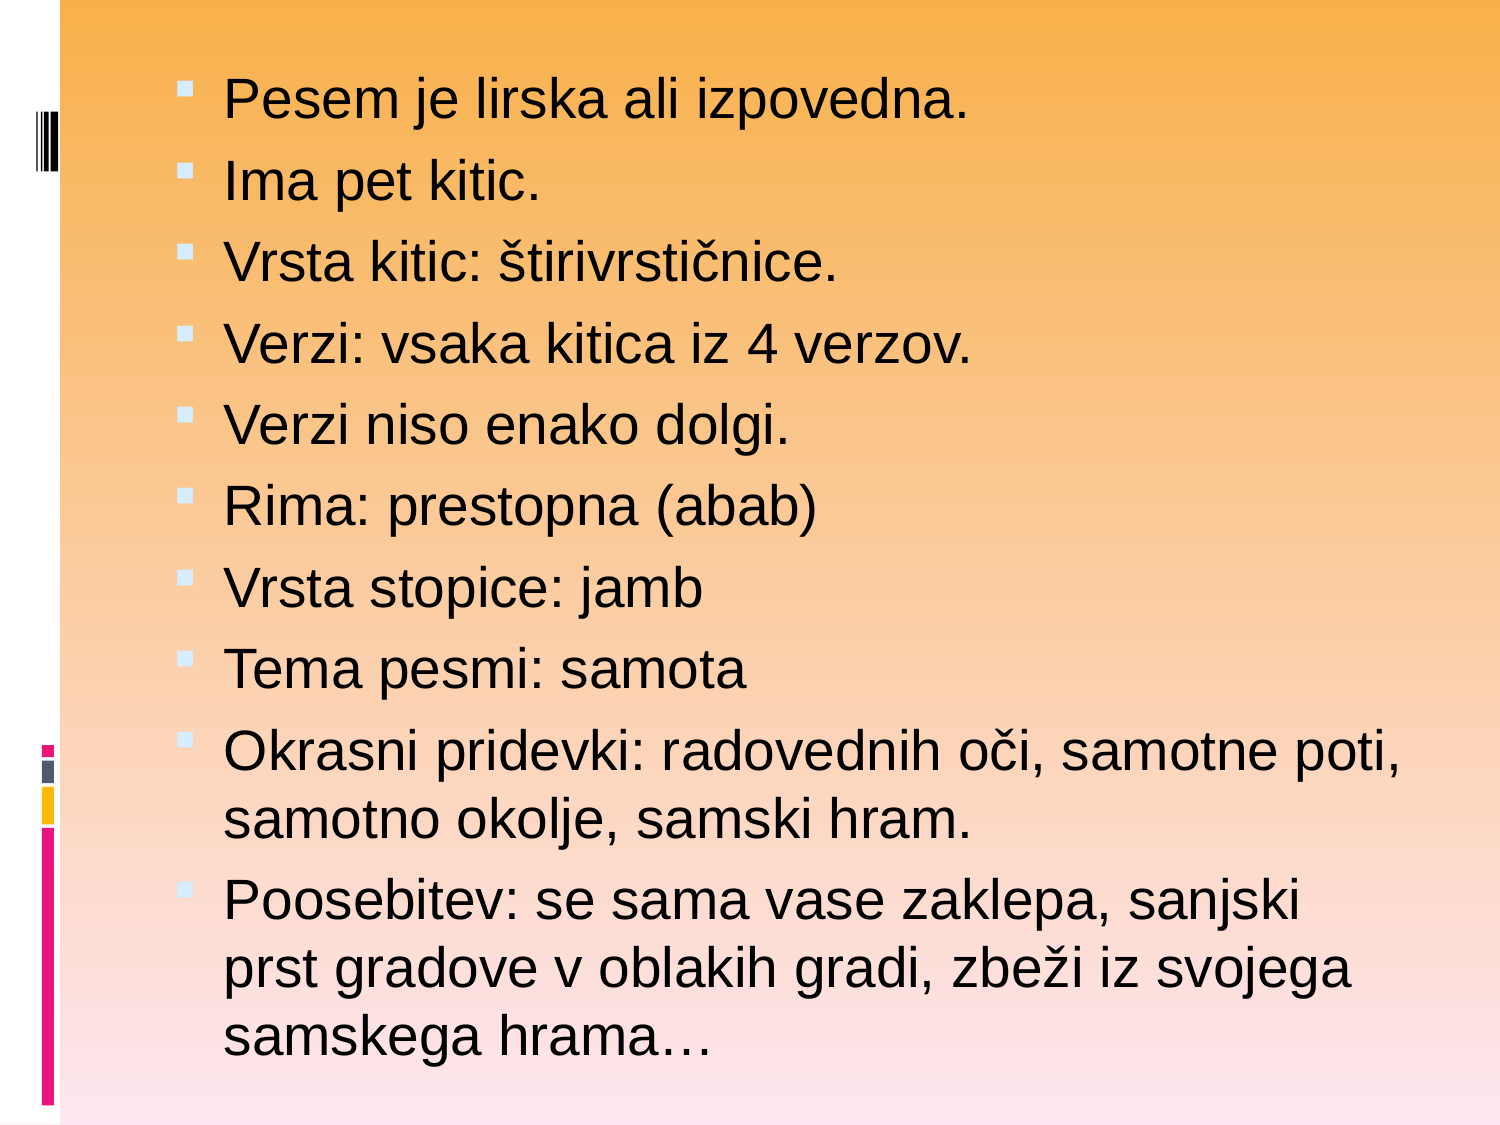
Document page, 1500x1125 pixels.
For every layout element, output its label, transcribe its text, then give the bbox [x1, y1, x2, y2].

list Pesem je lirska ali izpovedna. Ima pet kitic. Vrsta kitic: štirivrstičnice. Verzi: vsaka kitica iz 4 verzov. Verzi niso enako dolgi. Rima: prestopna (abab) Vrsta stopice: jamb Tema pesmi: samota Okrasni pridevki: radovednih oči, samotne poti, samotno okolje, samski hram. Poosebitev: se sama vase zaklepa, sanjski prst gradove v oblakih gradi, zbeži iz svojega samskega hrama… [147, 54, 1423, 1083]
